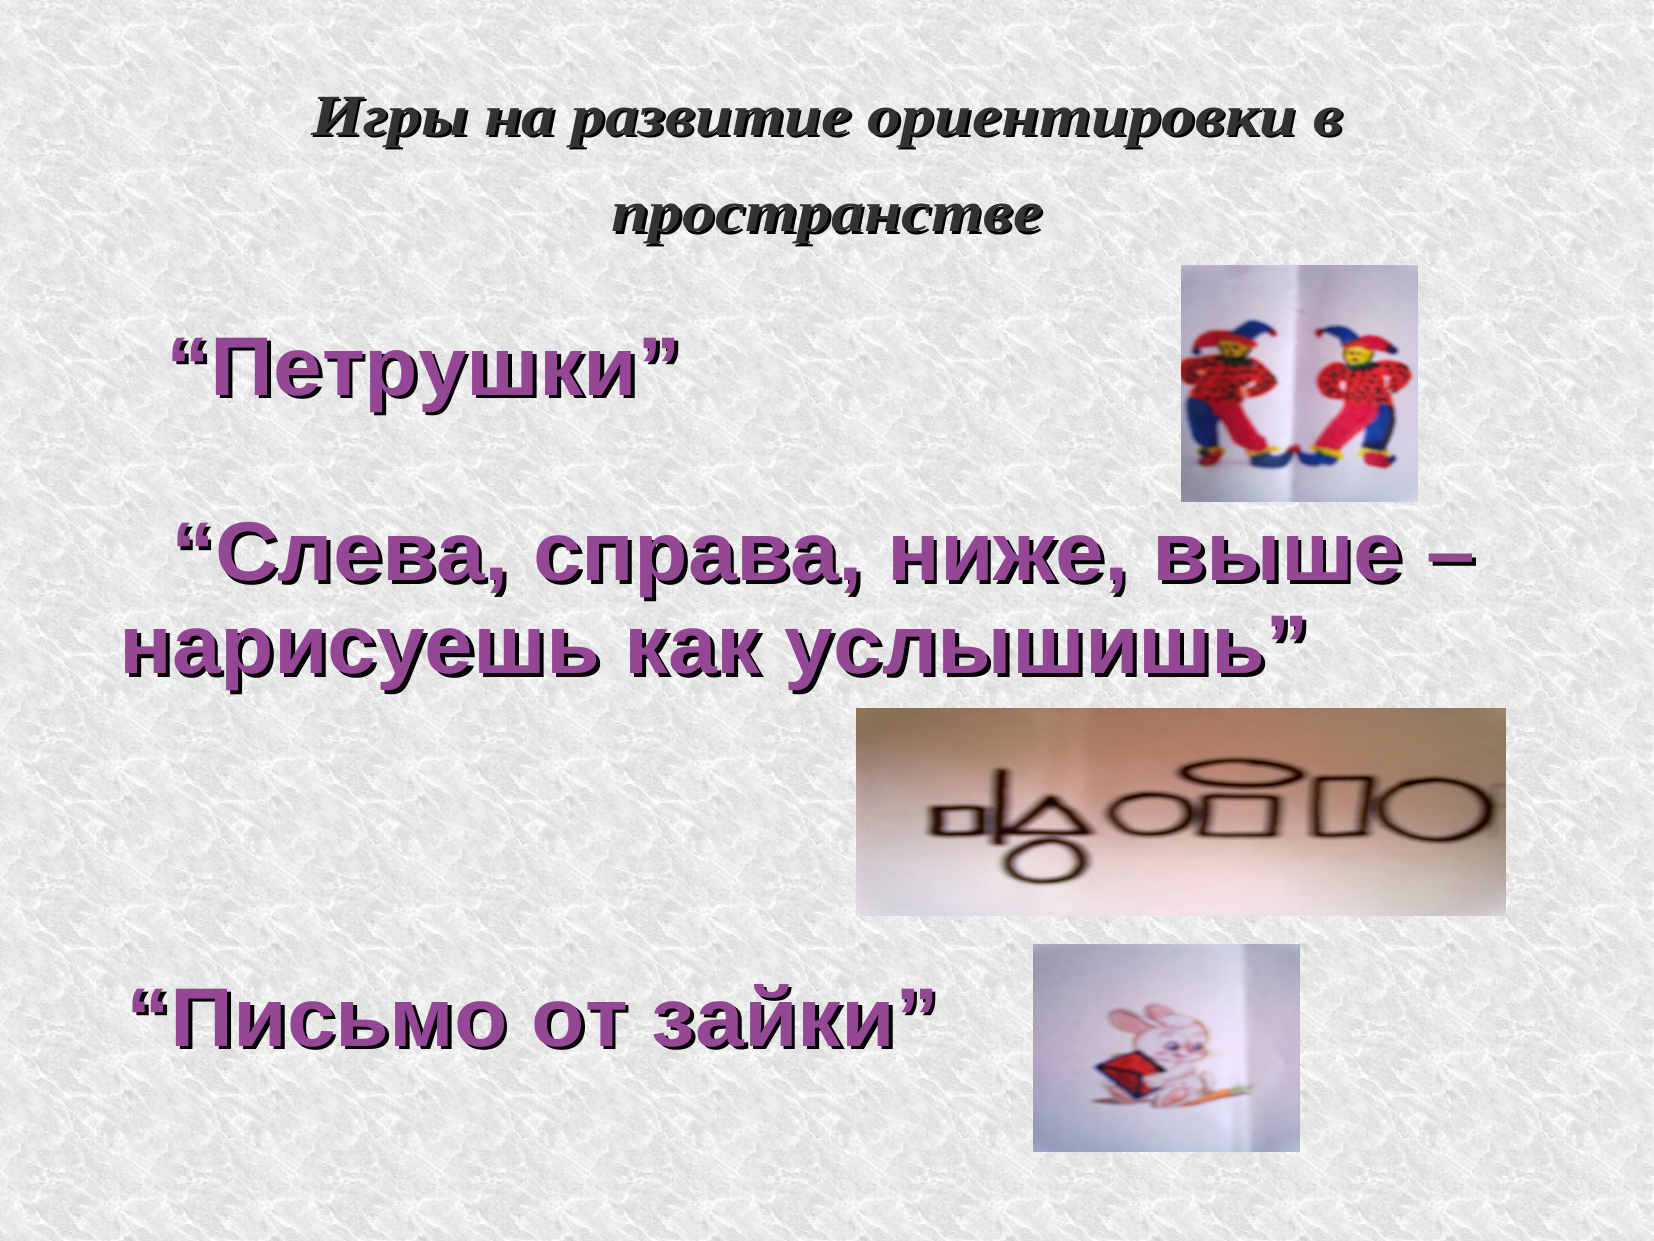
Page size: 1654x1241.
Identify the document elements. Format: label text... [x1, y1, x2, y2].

picture [1181, 265, 1418, 502]
subtitle “Петрушки” “Слева, справа, ниже, выше – нарисуешь как услышишь” “Письмо от зайки” [118, 88, 1531, 1241]
title Игры на развитие ориентировки в пространстве [121, 29, 1534, 266]
picture [0, 0, 1654, 1241]
picture [856, 708, 1506, 916]
picture [1033, 944, 1300, 1152]
